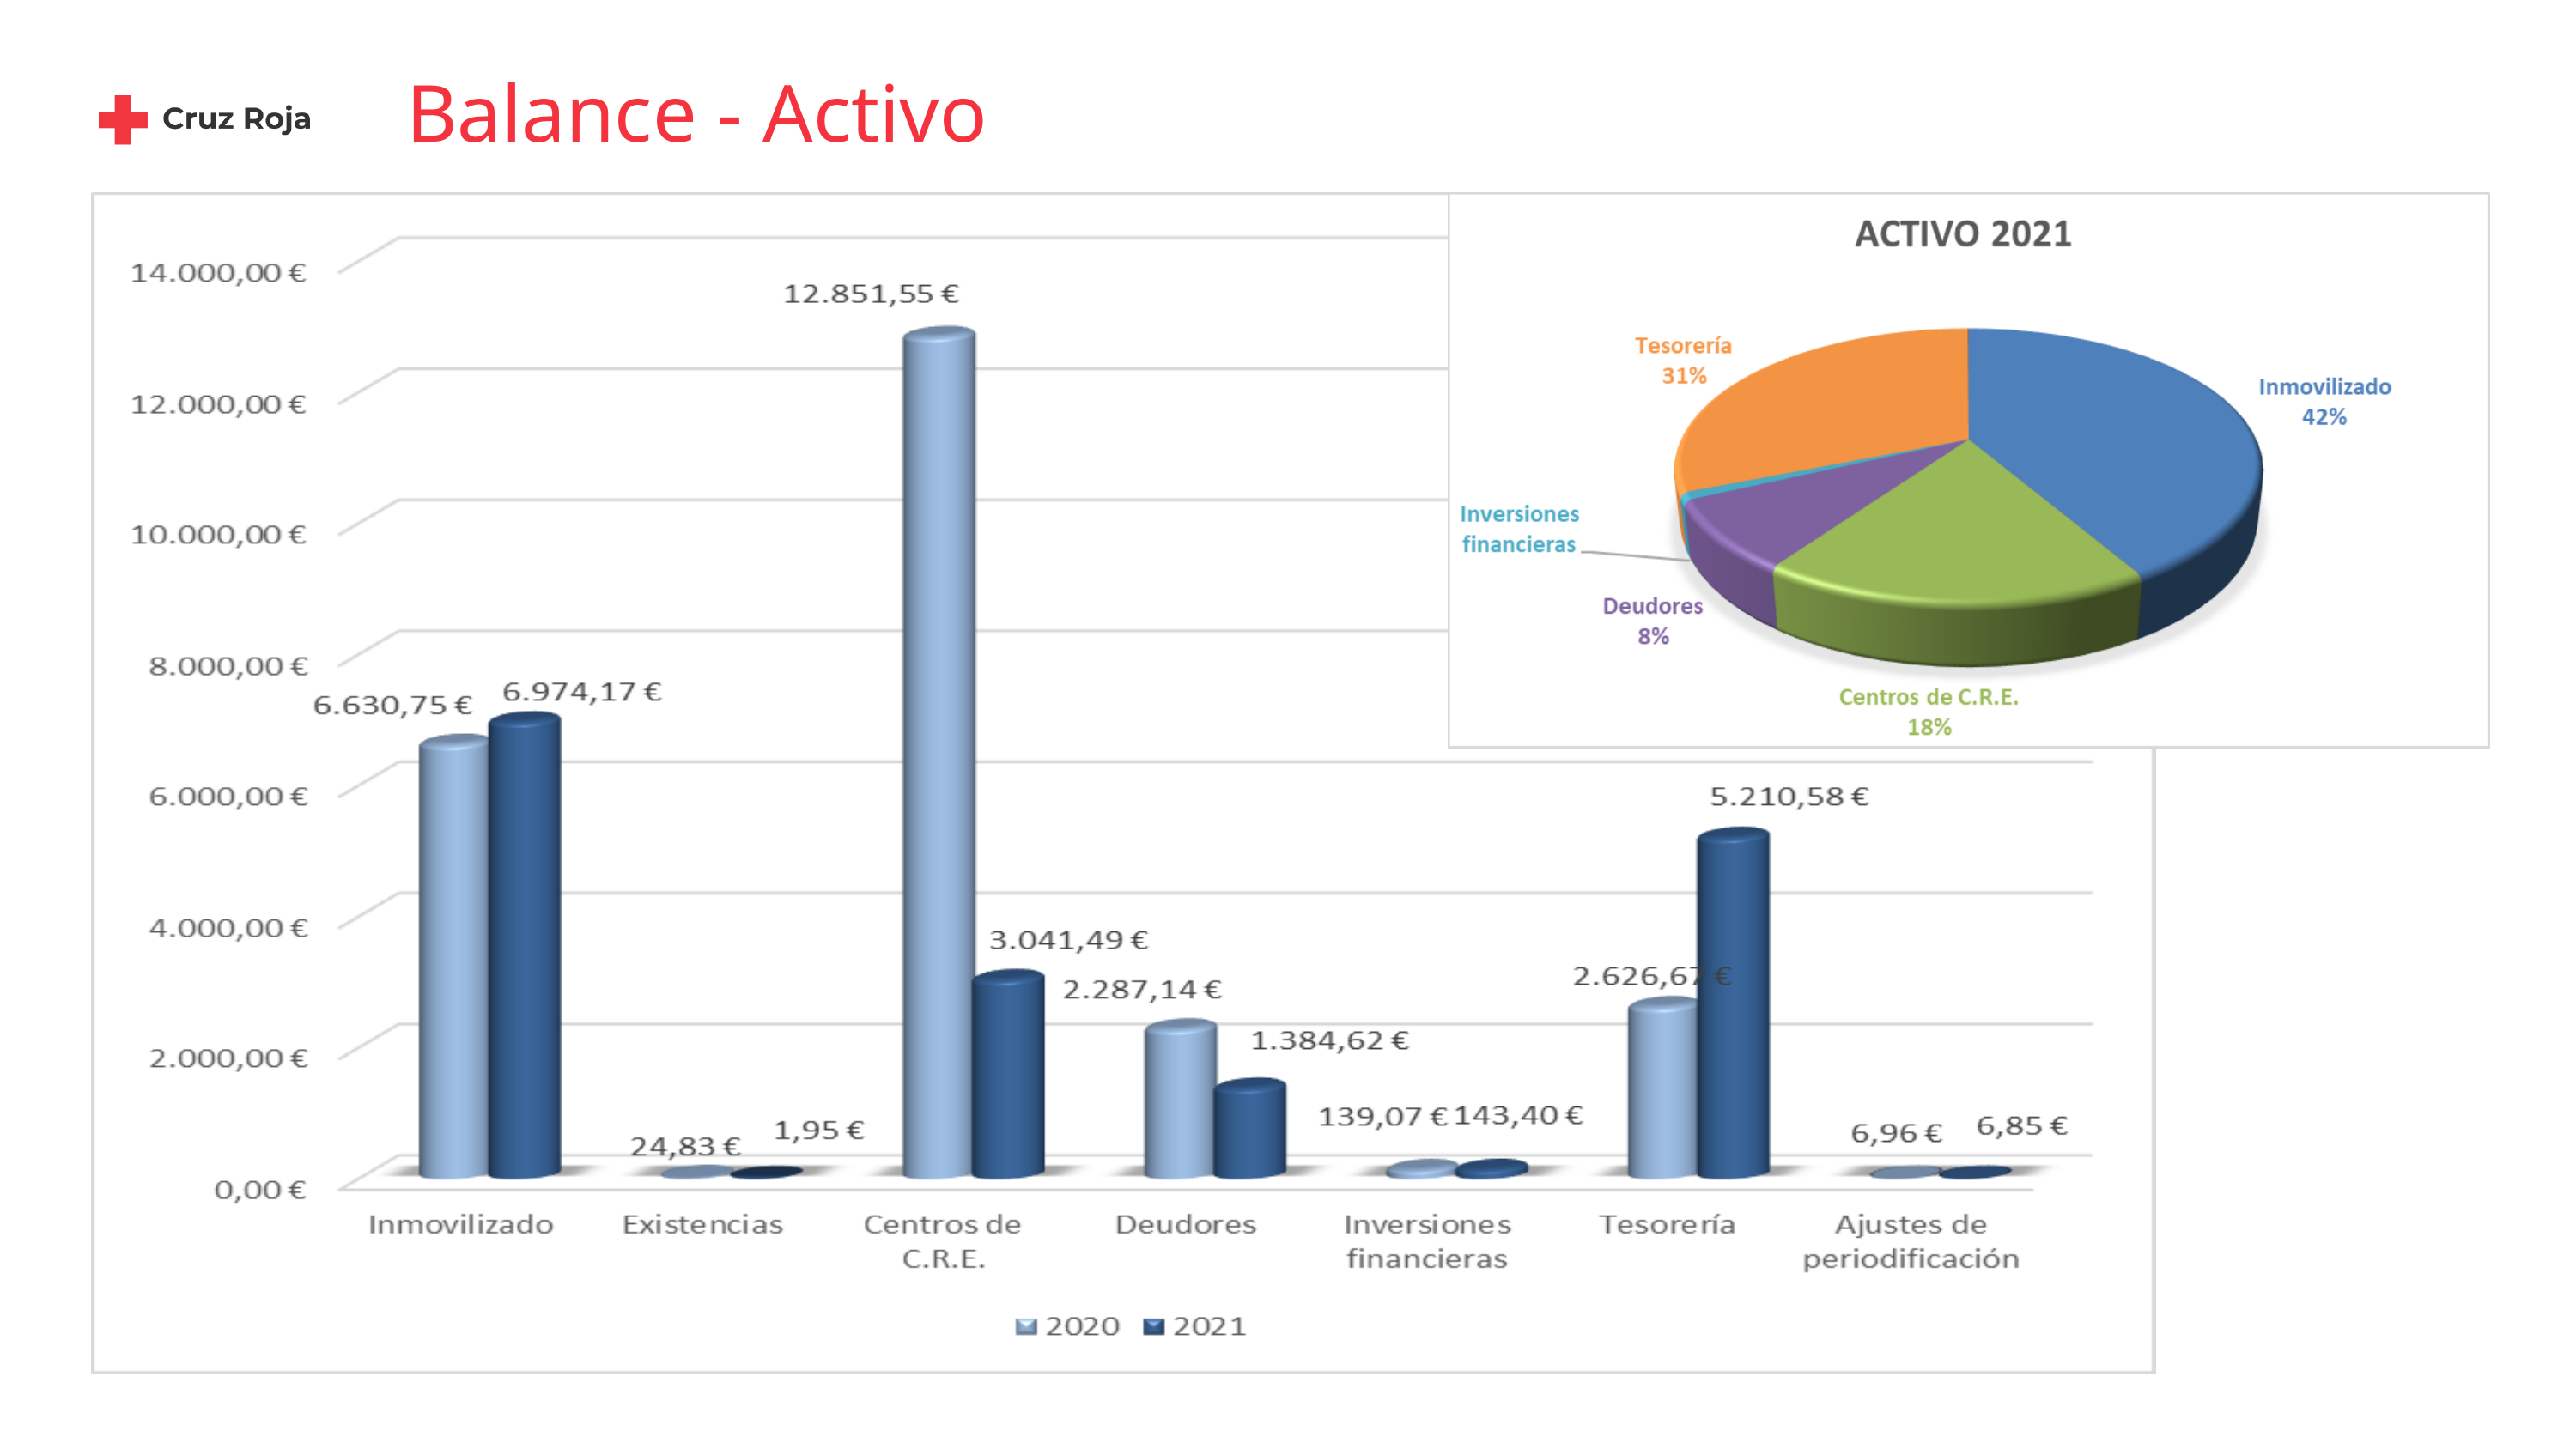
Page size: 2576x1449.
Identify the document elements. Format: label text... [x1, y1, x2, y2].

picture [91, 192, 2490, 1374]
text_box Balance - Activo [393, 75, 2501, 165]
